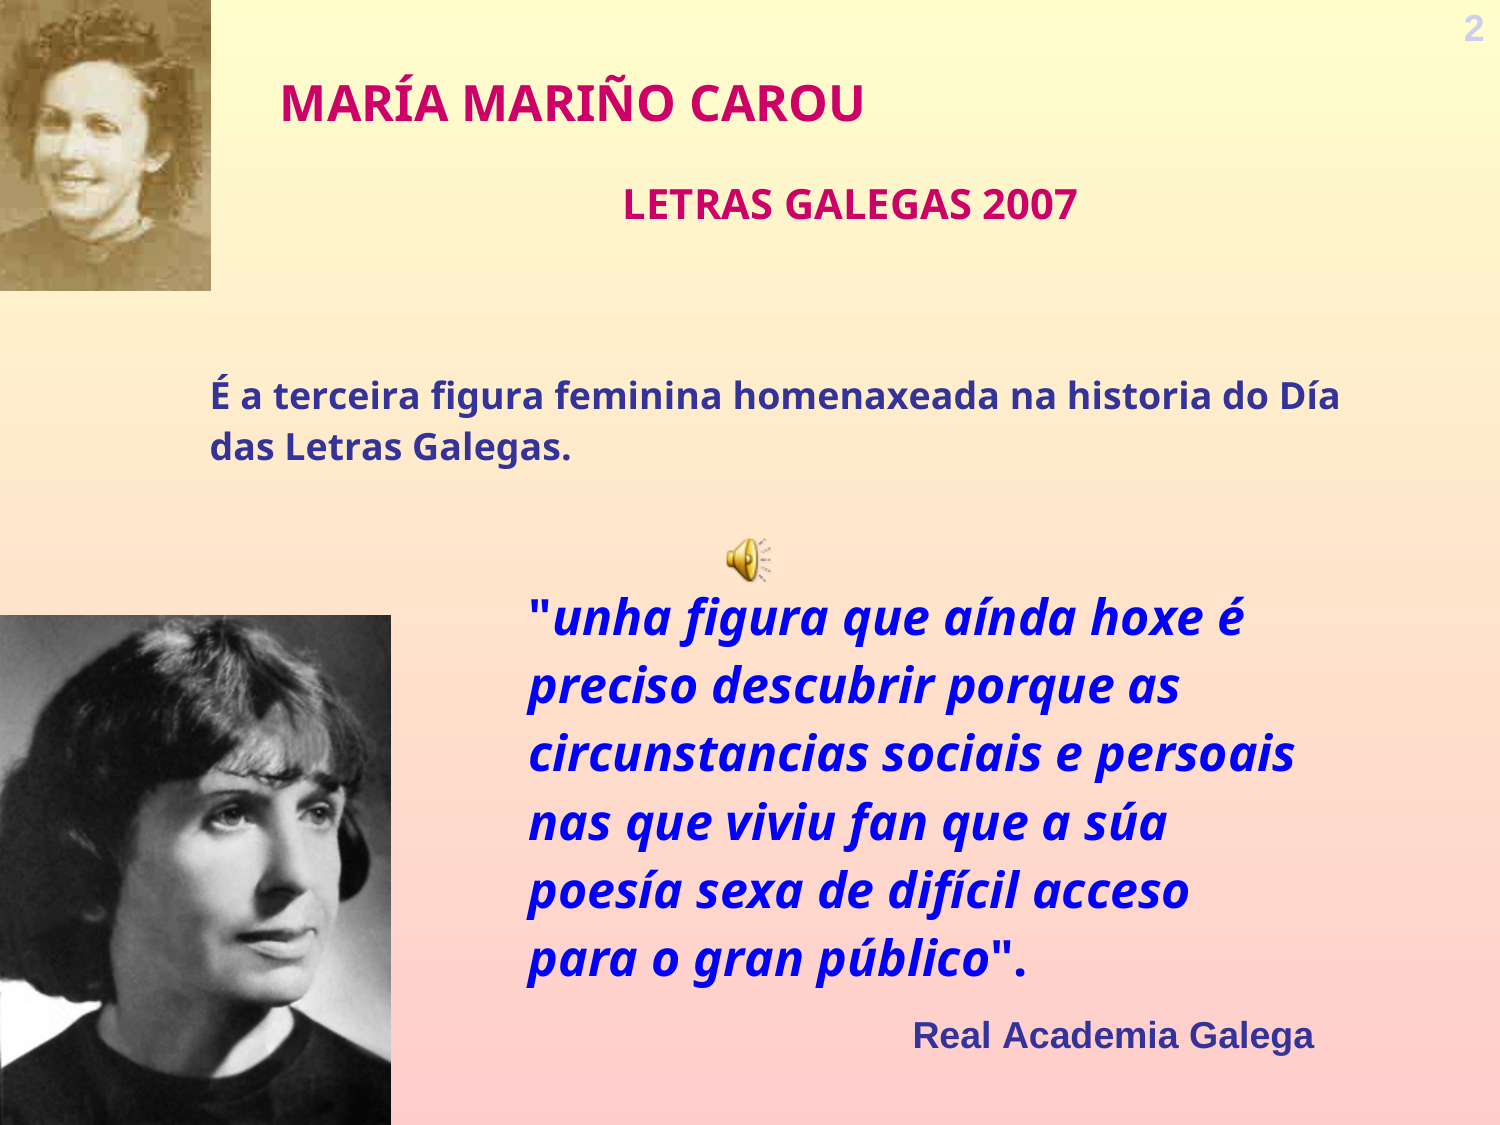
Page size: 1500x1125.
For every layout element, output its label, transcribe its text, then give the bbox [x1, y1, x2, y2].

picture [725, 537, 775, 588]
text_box É a terceira figura feminina homenaxeada na historia do Día das Letras Galegas. [194, 361, 1365, 480]
text_box LETRAS GALEGAS 2007 [608, 166, 1247, 240]
text_box MARÍA MARIÑO CAROU [265, 60, 975, 145]
text_box 2 [1449, 0, 1500, 58]
picture [0, 0, 211, 291]
picture [0, 615, 391, 1125]
text_box "unha figura que aínda hoxe é preciso descubrir porque as circunstancias sociais e persoais nas que viviu fan que a súa poesía sexa de difícil acceso para o gran público". Real Academia Galega [513, 574, 1329, 1065]
